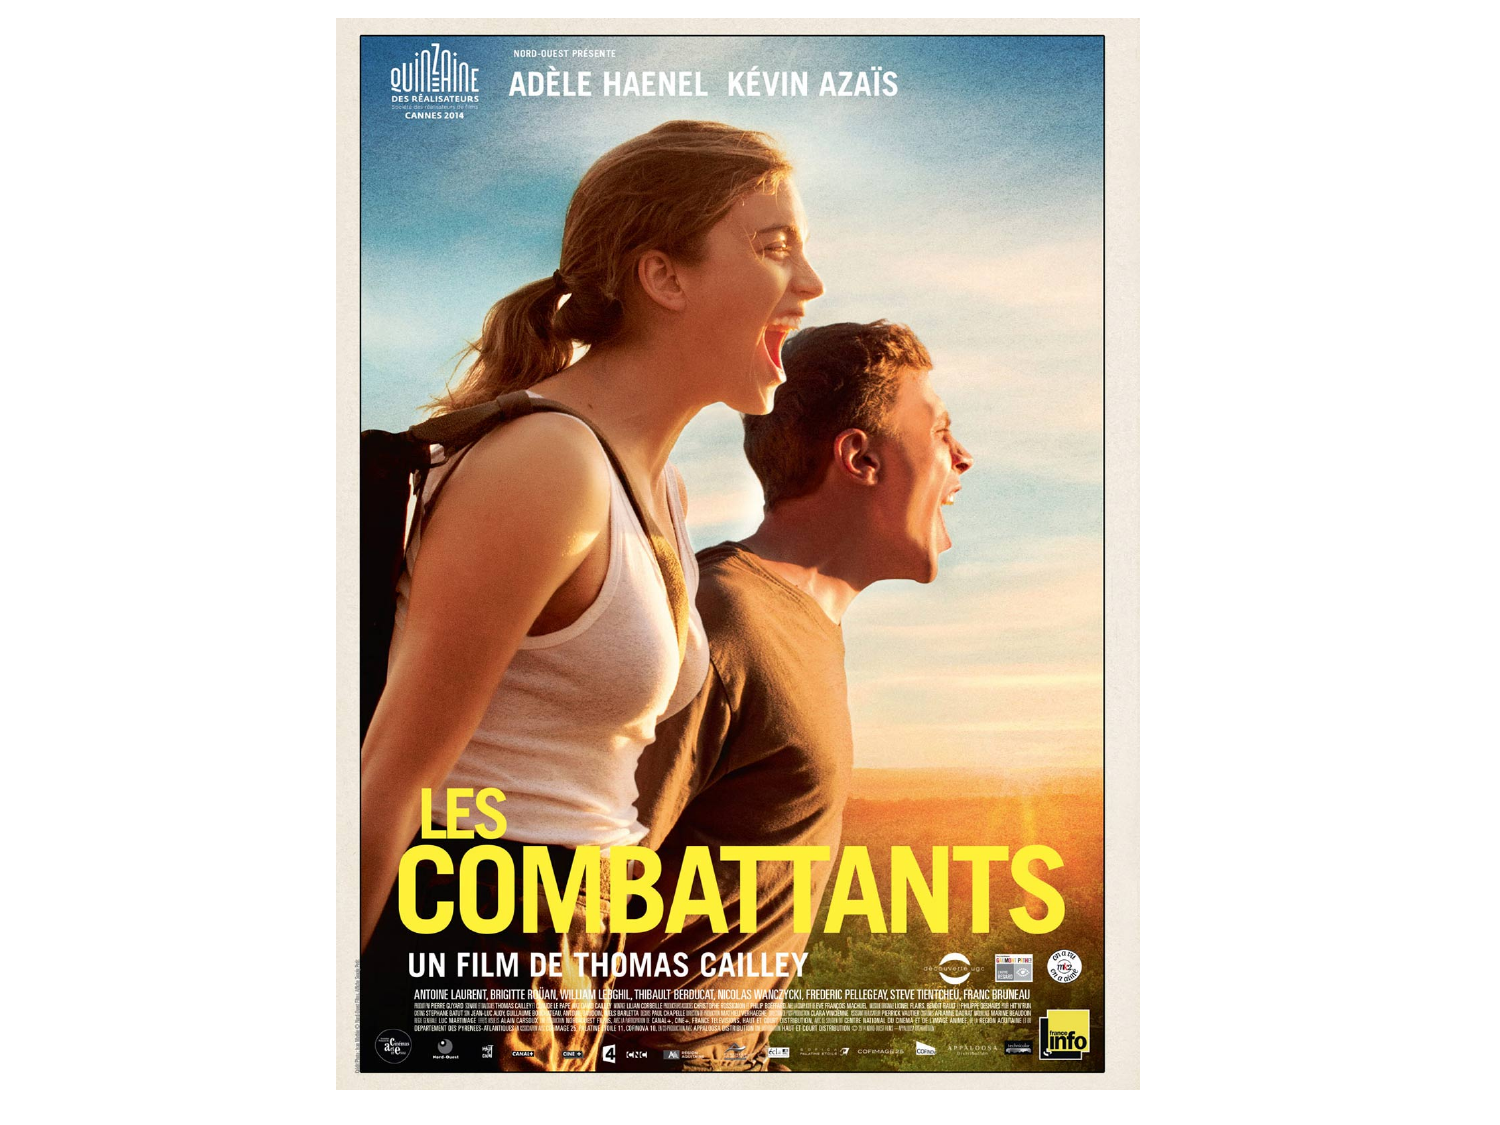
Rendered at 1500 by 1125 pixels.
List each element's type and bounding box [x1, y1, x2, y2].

picture [336, 18, 1140, 1090]
